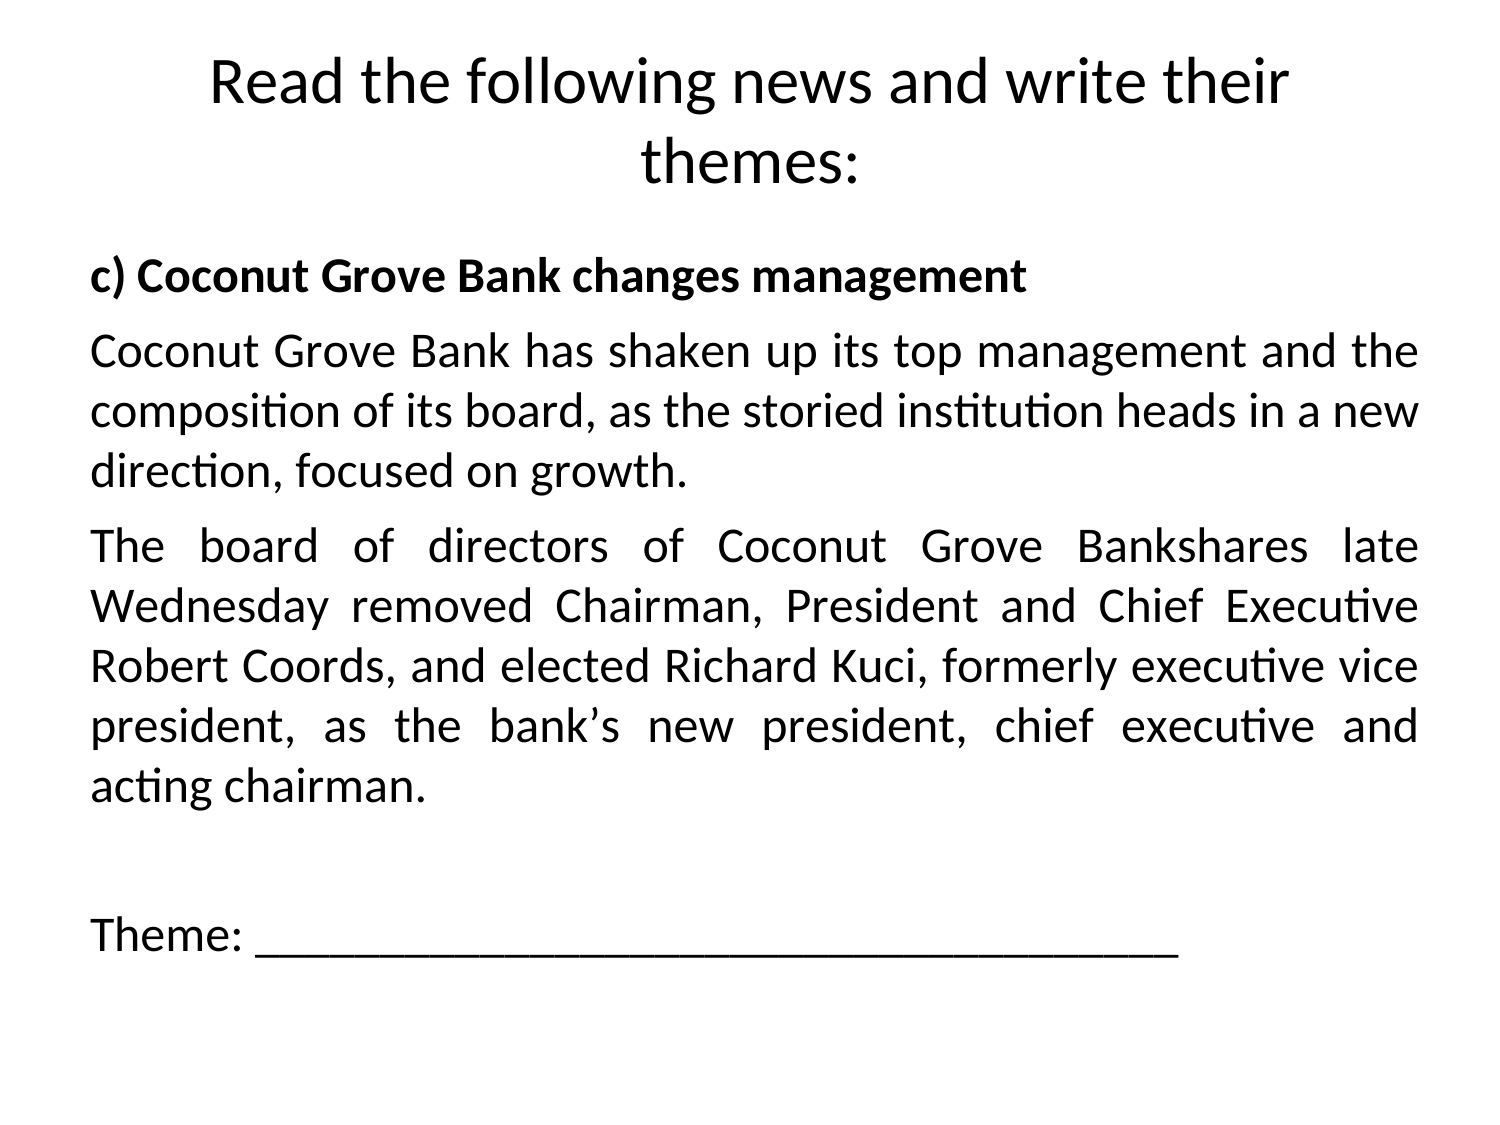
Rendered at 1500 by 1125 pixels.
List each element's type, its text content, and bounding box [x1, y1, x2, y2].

text_box Read the following news and write their themes: [76, 19, 1426, 135]
text_box c) Coconut Grove Bank changes management Coconut Grove Bank has shaken up its top management and the composition of its board, as the storied institution heads in a new direction, focused on growth. The board of directors of Coconut Grove Bankshares late Wednesday removed Chairman, President and Chief Executive Robert Coords, and elected Richard Kuci, formerly executive vice president, as the bank’s new president, chief executive and acting chairman. Theme: _____________________________________ [75, 160, 1436, 1006]
